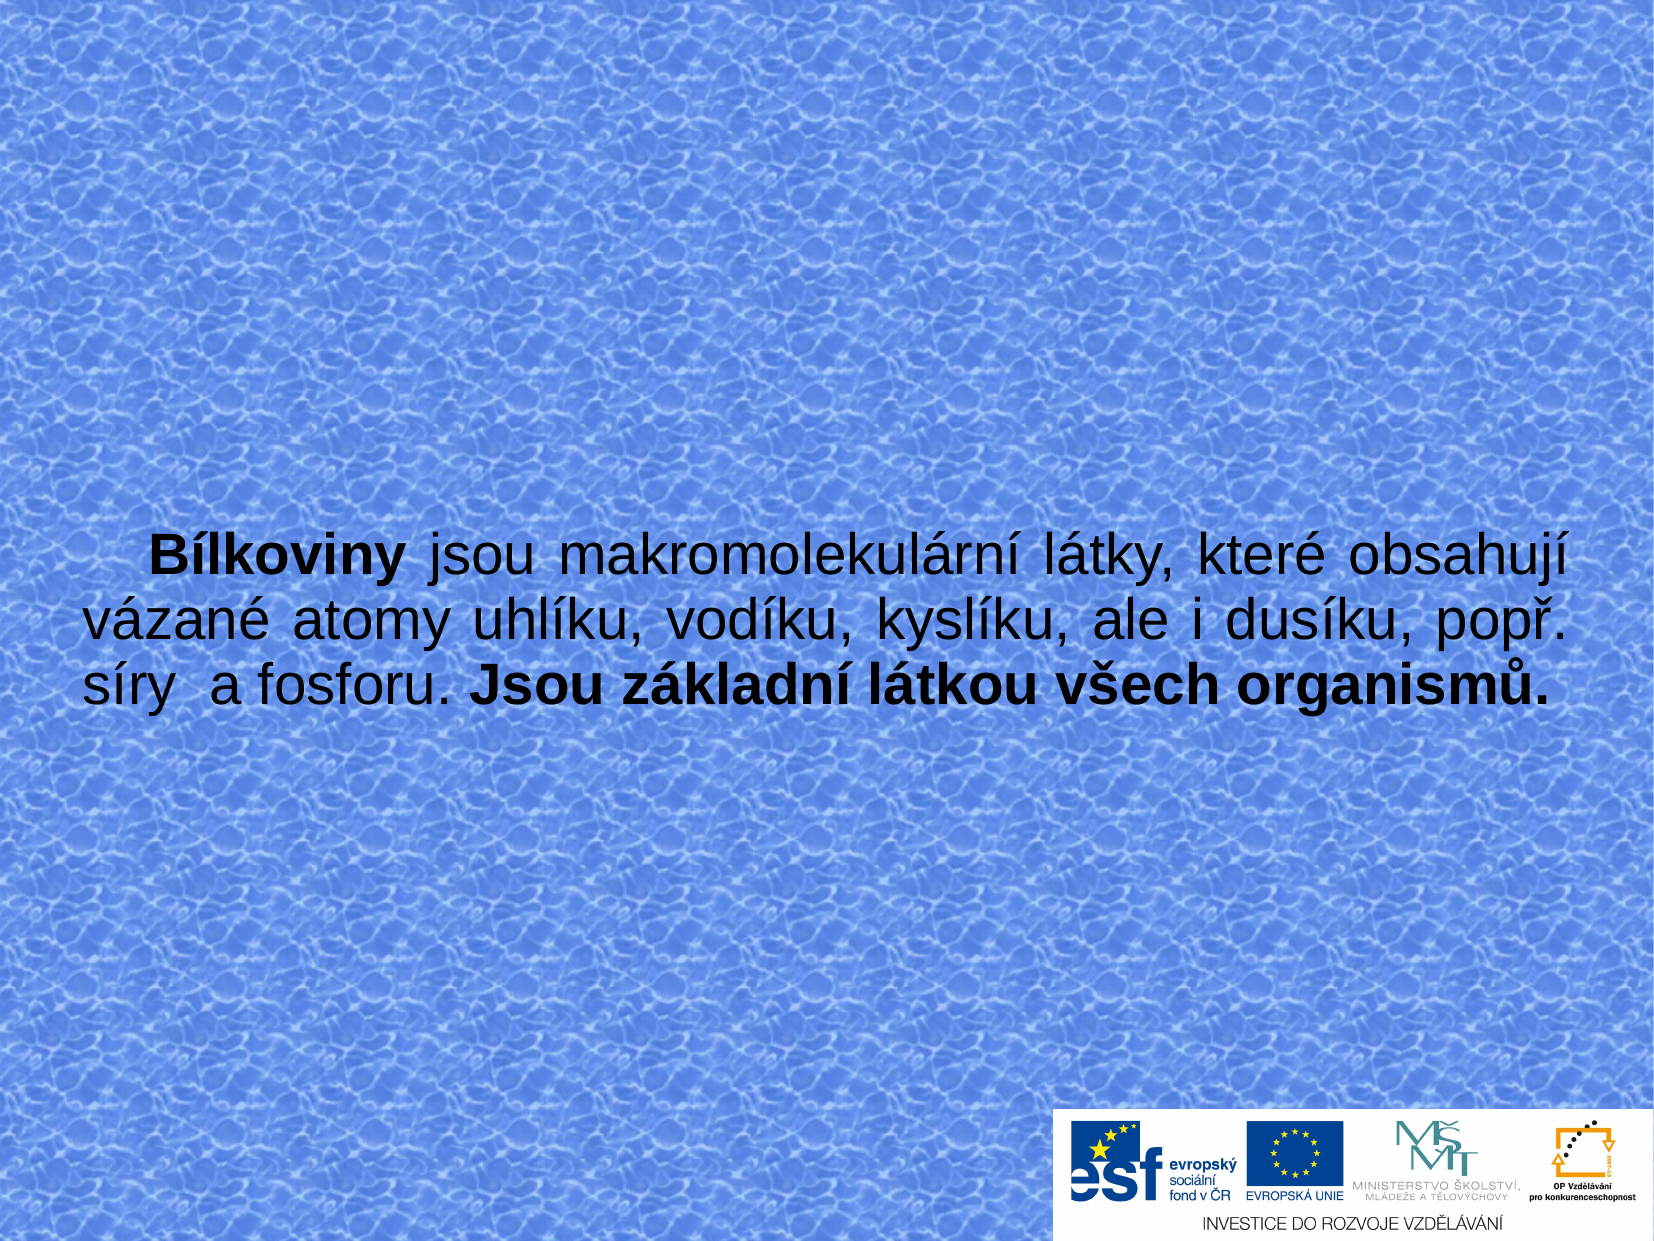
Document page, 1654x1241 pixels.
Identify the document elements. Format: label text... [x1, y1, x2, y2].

list Bílkoviny jsou makromolekulární látky, které obsahují vázané atomy uhlíku, vodíku, kyslíku, ale i dusíku, popř. síry a fosforu. Jsou základní látkou všech organismů. [82, 522, 1571, 720]
picture [0, 0, 1654, 1241]
